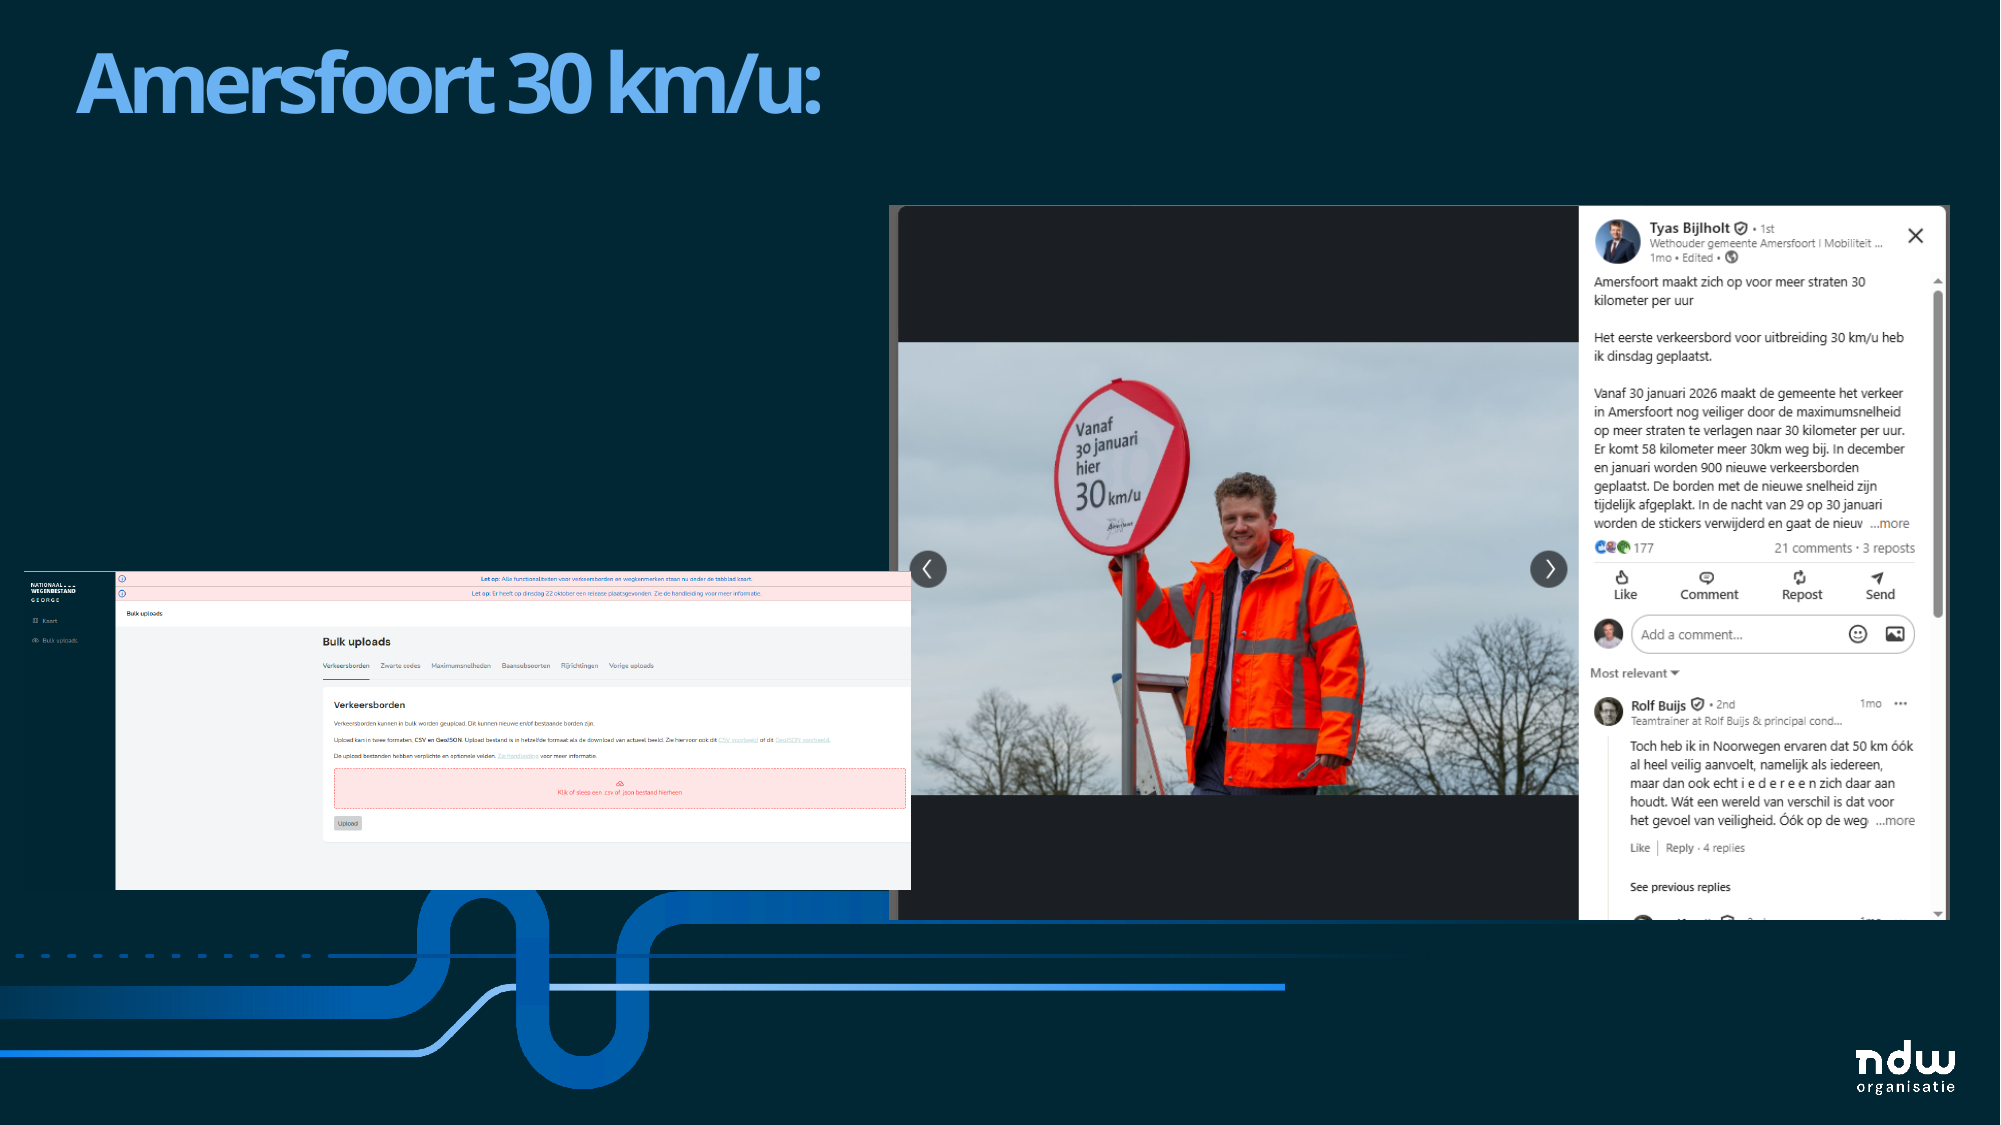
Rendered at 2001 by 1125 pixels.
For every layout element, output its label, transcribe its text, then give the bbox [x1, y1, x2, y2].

title Amersfoort 30 km/u: [61, 33, 1787, 252]
picture [116, 206, 1949, 920]
